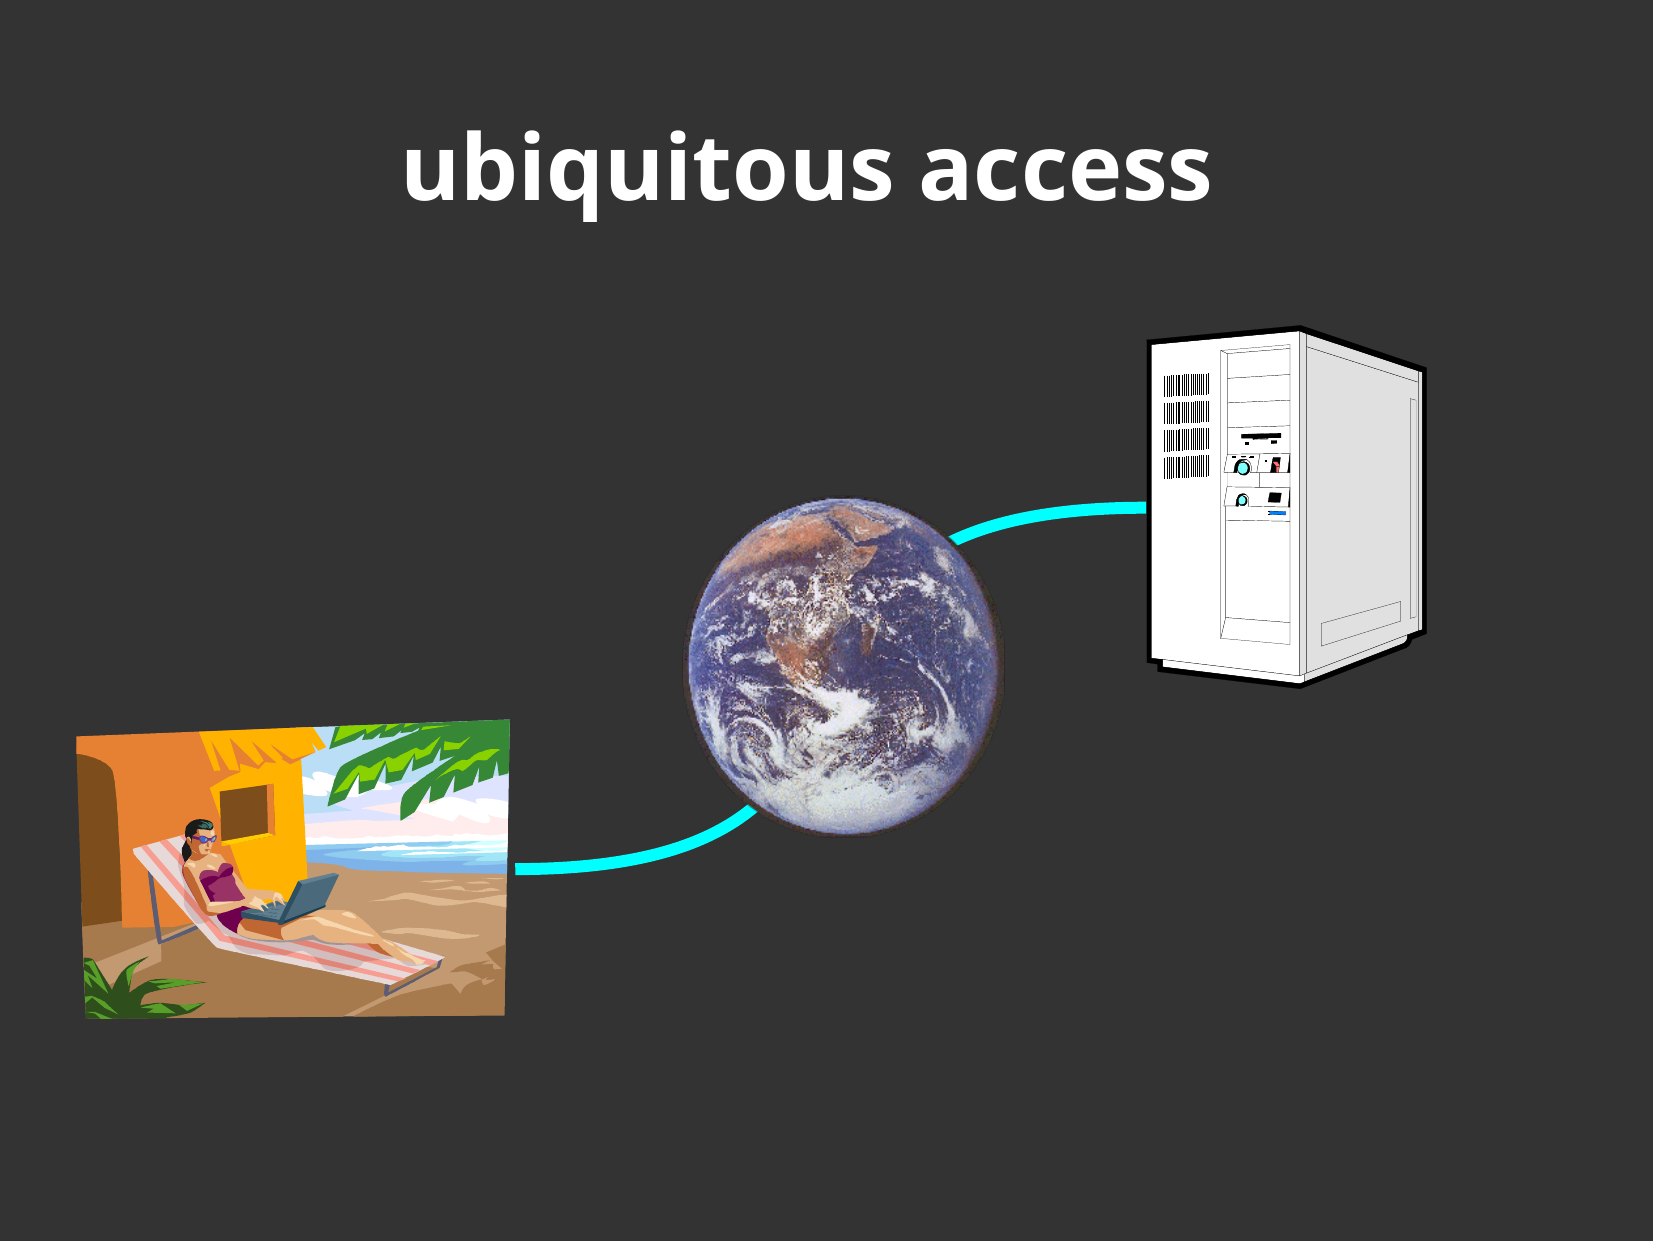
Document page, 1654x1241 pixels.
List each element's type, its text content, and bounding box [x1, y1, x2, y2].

picture [76, 714, 516, 1025]
title ubiquitous access [101, 61, 1513, 269]
picture [680, 492, 1007, 840]
picture [1146, 325, 1429, 691]
